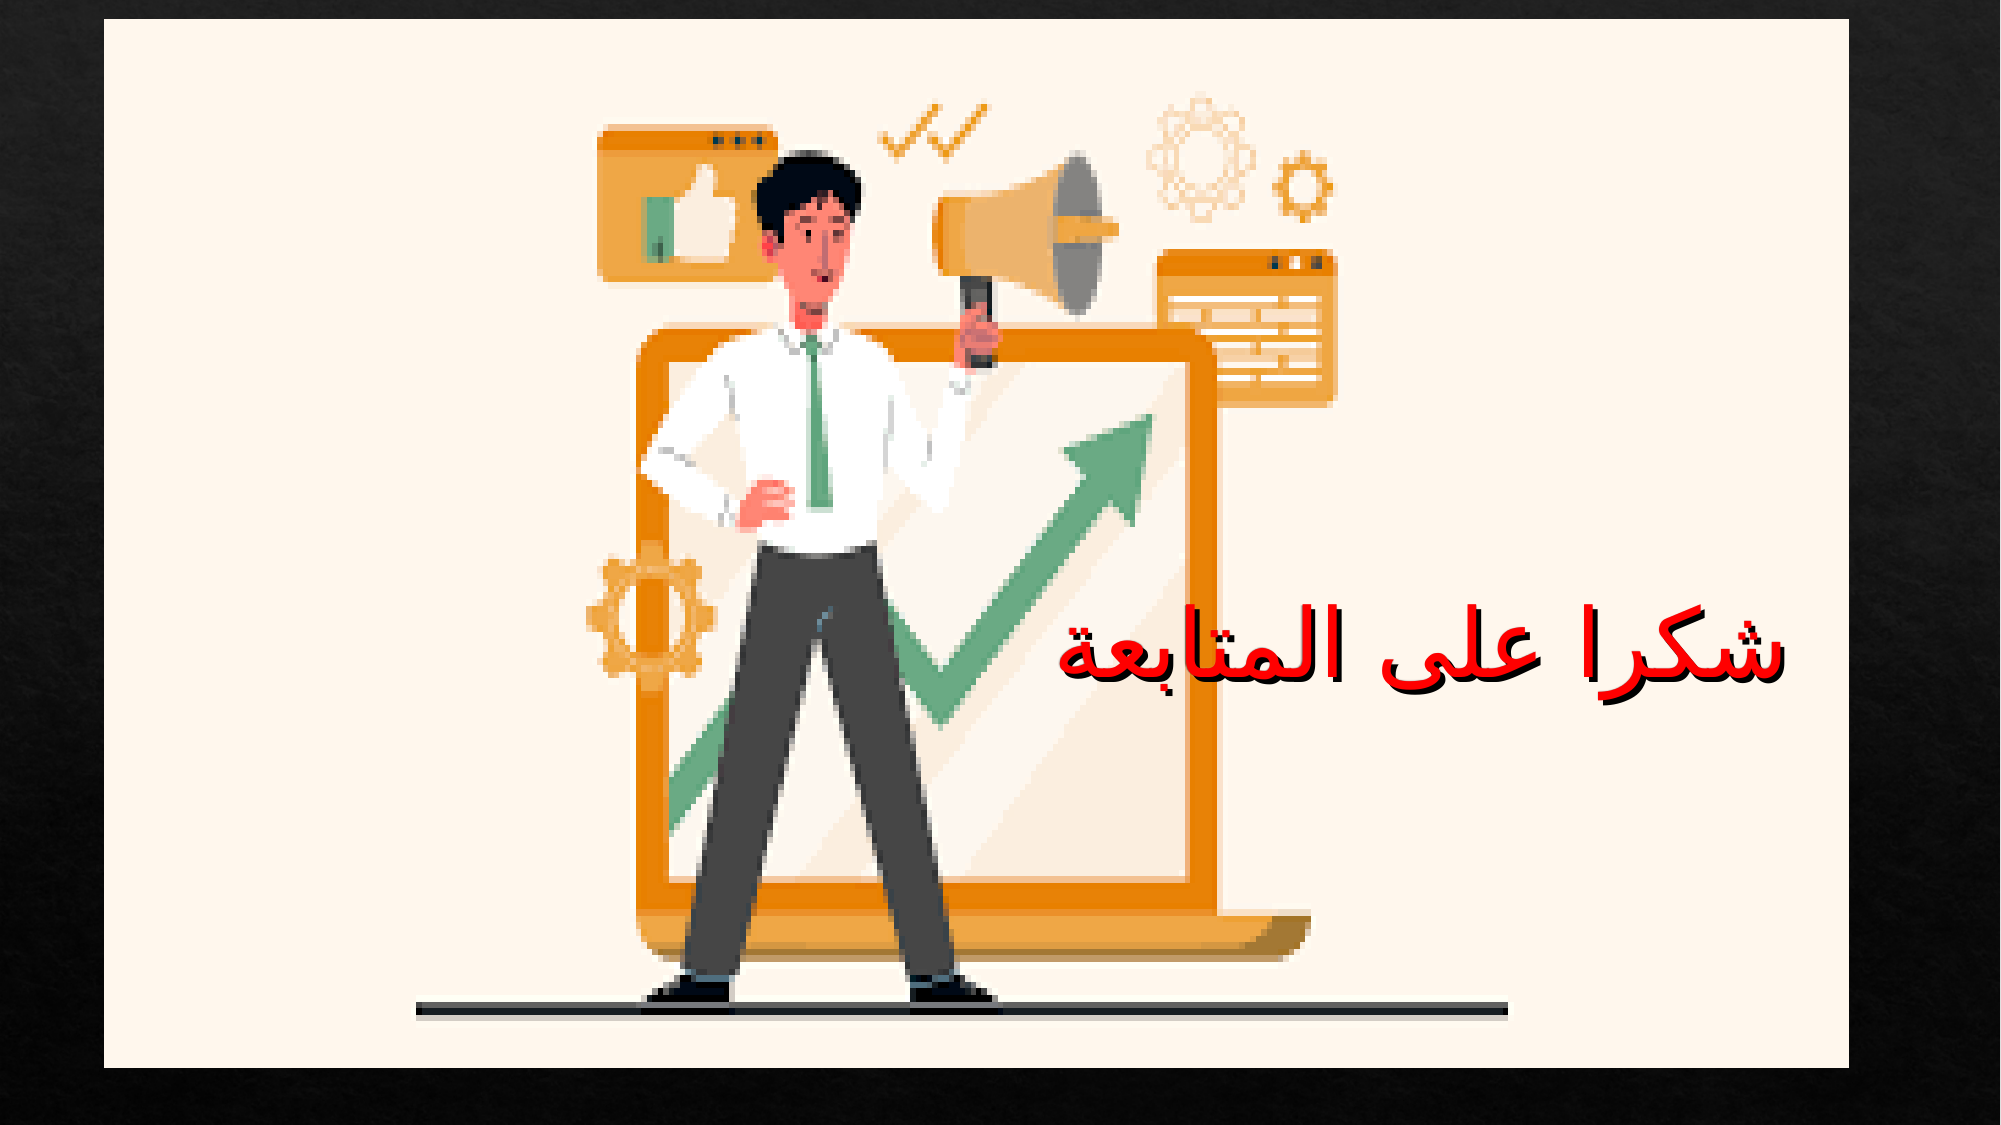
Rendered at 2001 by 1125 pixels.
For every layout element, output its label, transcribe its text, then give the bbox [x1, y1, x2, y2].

picture [104, 19, 1849, 1068]
title شكرا على المتابعة [587, 543, 2000, 750]
